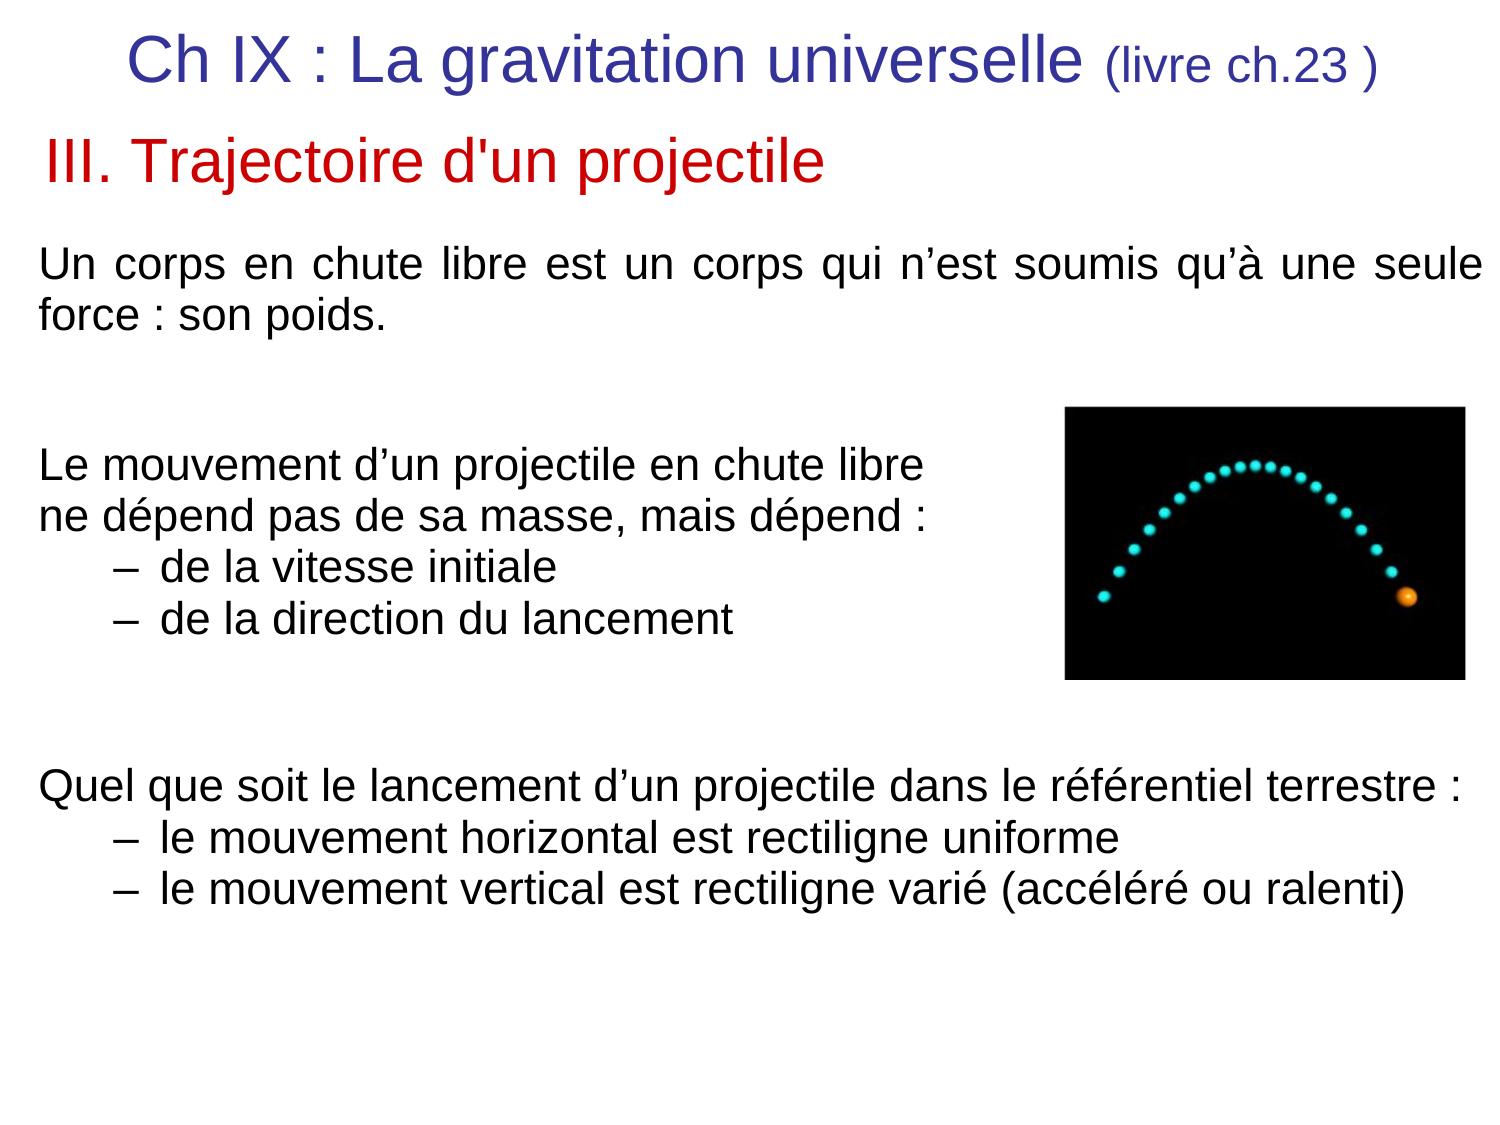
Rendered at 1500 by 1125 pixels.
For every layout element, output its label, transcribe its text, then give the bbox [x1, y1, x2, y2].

title Ch IX : La gravitation universelle (livre ch.23 ) [0, 0, 1500, 119]
picture [1062, 404, 1467, 680]
list Le mouvement d’un projectile en chute libre ne dépend pas de sa masse, mais dépend : de la vitesse initiale de la direction du lancement [23, 431, 975, 651]
list Un corps en chute libre est un corps qui n’est soumis qu’à une seule force : son poids. [23, 230, 1500, 362]
list Quel que soit le lancement d’un projectile dans le référentiel terrestre : le mouvement horizontal est rectiligne uniforme le mouvement vertical est rectiligne varié (accéléré ou ralenti) [23, 752, 1500, 928]
text_box III. Trajectoire d'un projectile [29, 118, 1329, 230]
